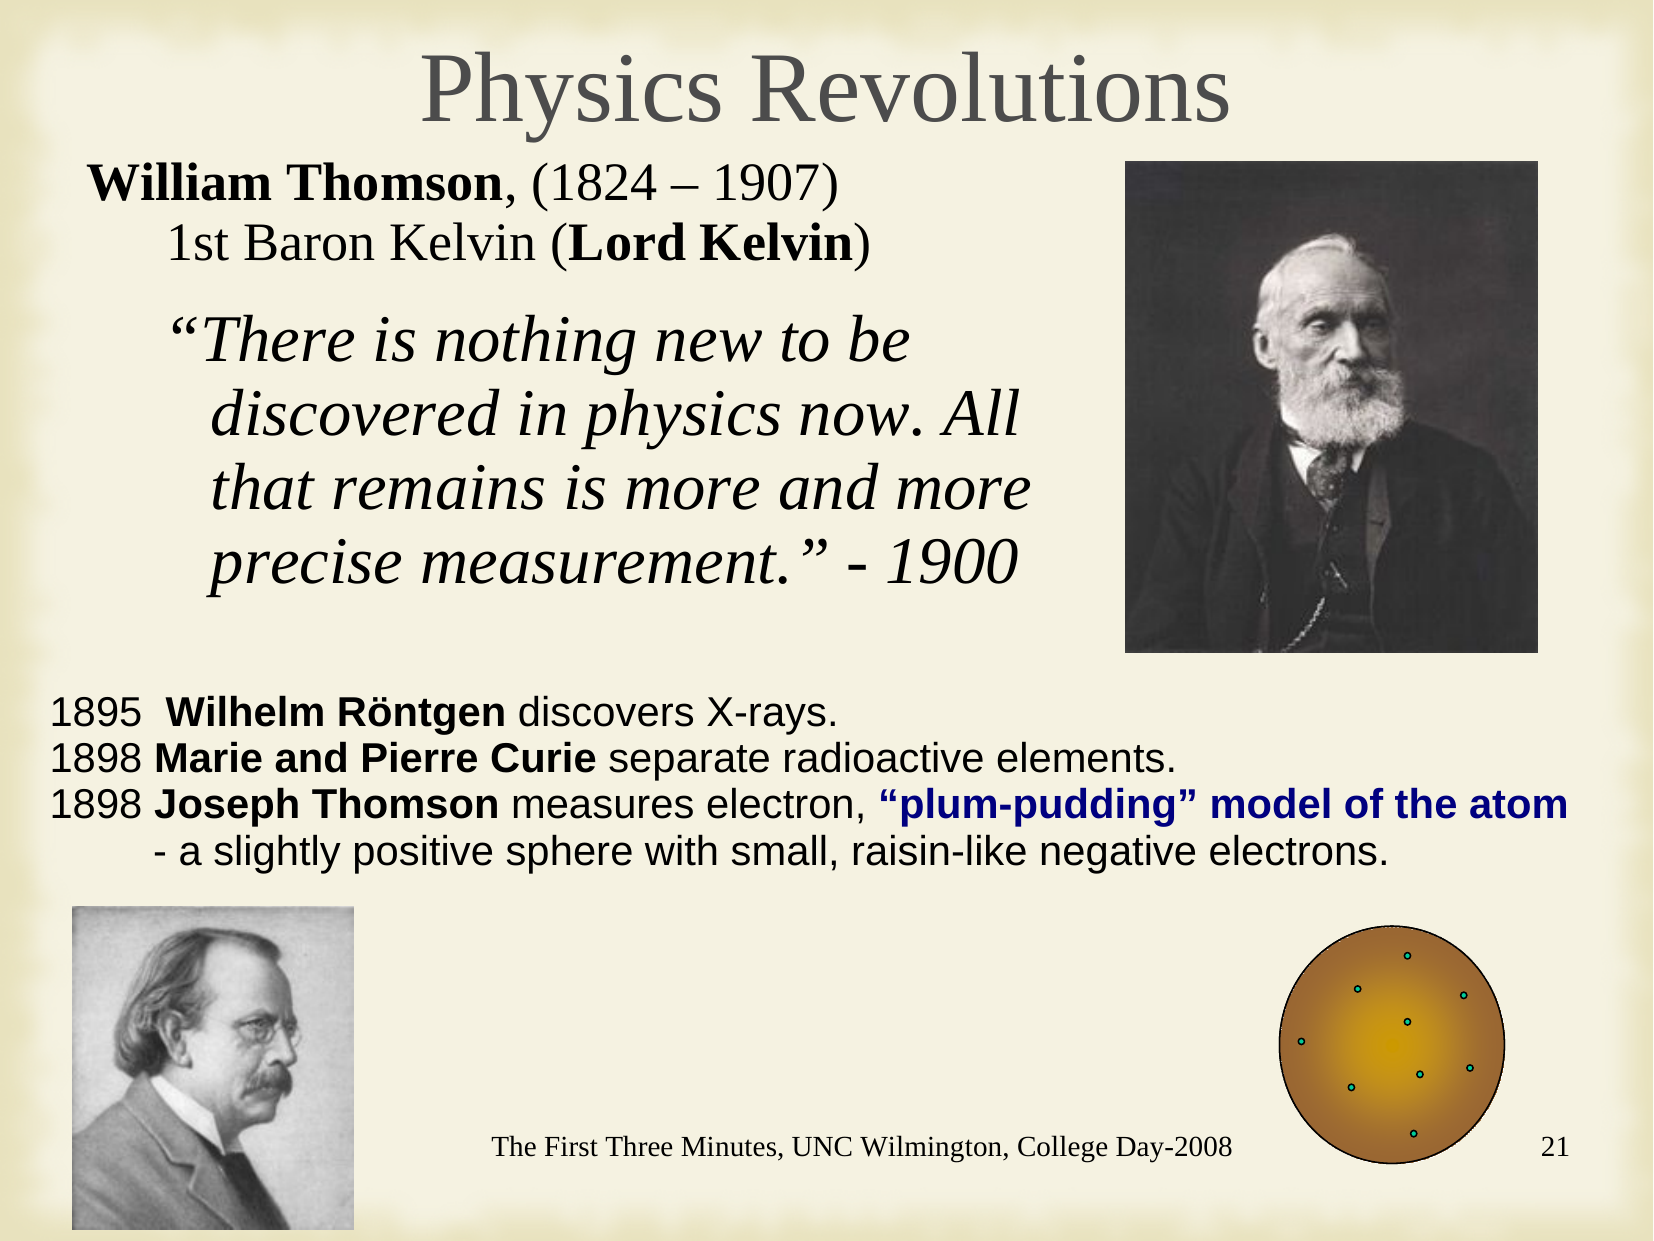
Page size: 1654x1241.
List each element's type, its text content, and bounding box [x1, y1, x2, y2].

text_box 1895 Wilhelm Röntgen discovers X-rays. 1898 Marie and Pierre Curie separate radioactive elements. 1898 Joseph Thomson measures electron, “plum-pudding” model of the atom - a slightly positive sphere with small, raisin-like negative electrons. [34, 680, 1621, 886]
title Physics Revolutions [82, 0, 1571, 192]
picture [0, 0, 1654, 1241]
list William Thomson, (1824 – 1907) 1st Baron Kelvin (Lord Kelvin) “There is nothing new to be discovered in physics now. All that remains is more and more precise measurement.” - 1900 [68, 152, 1082, 650]
